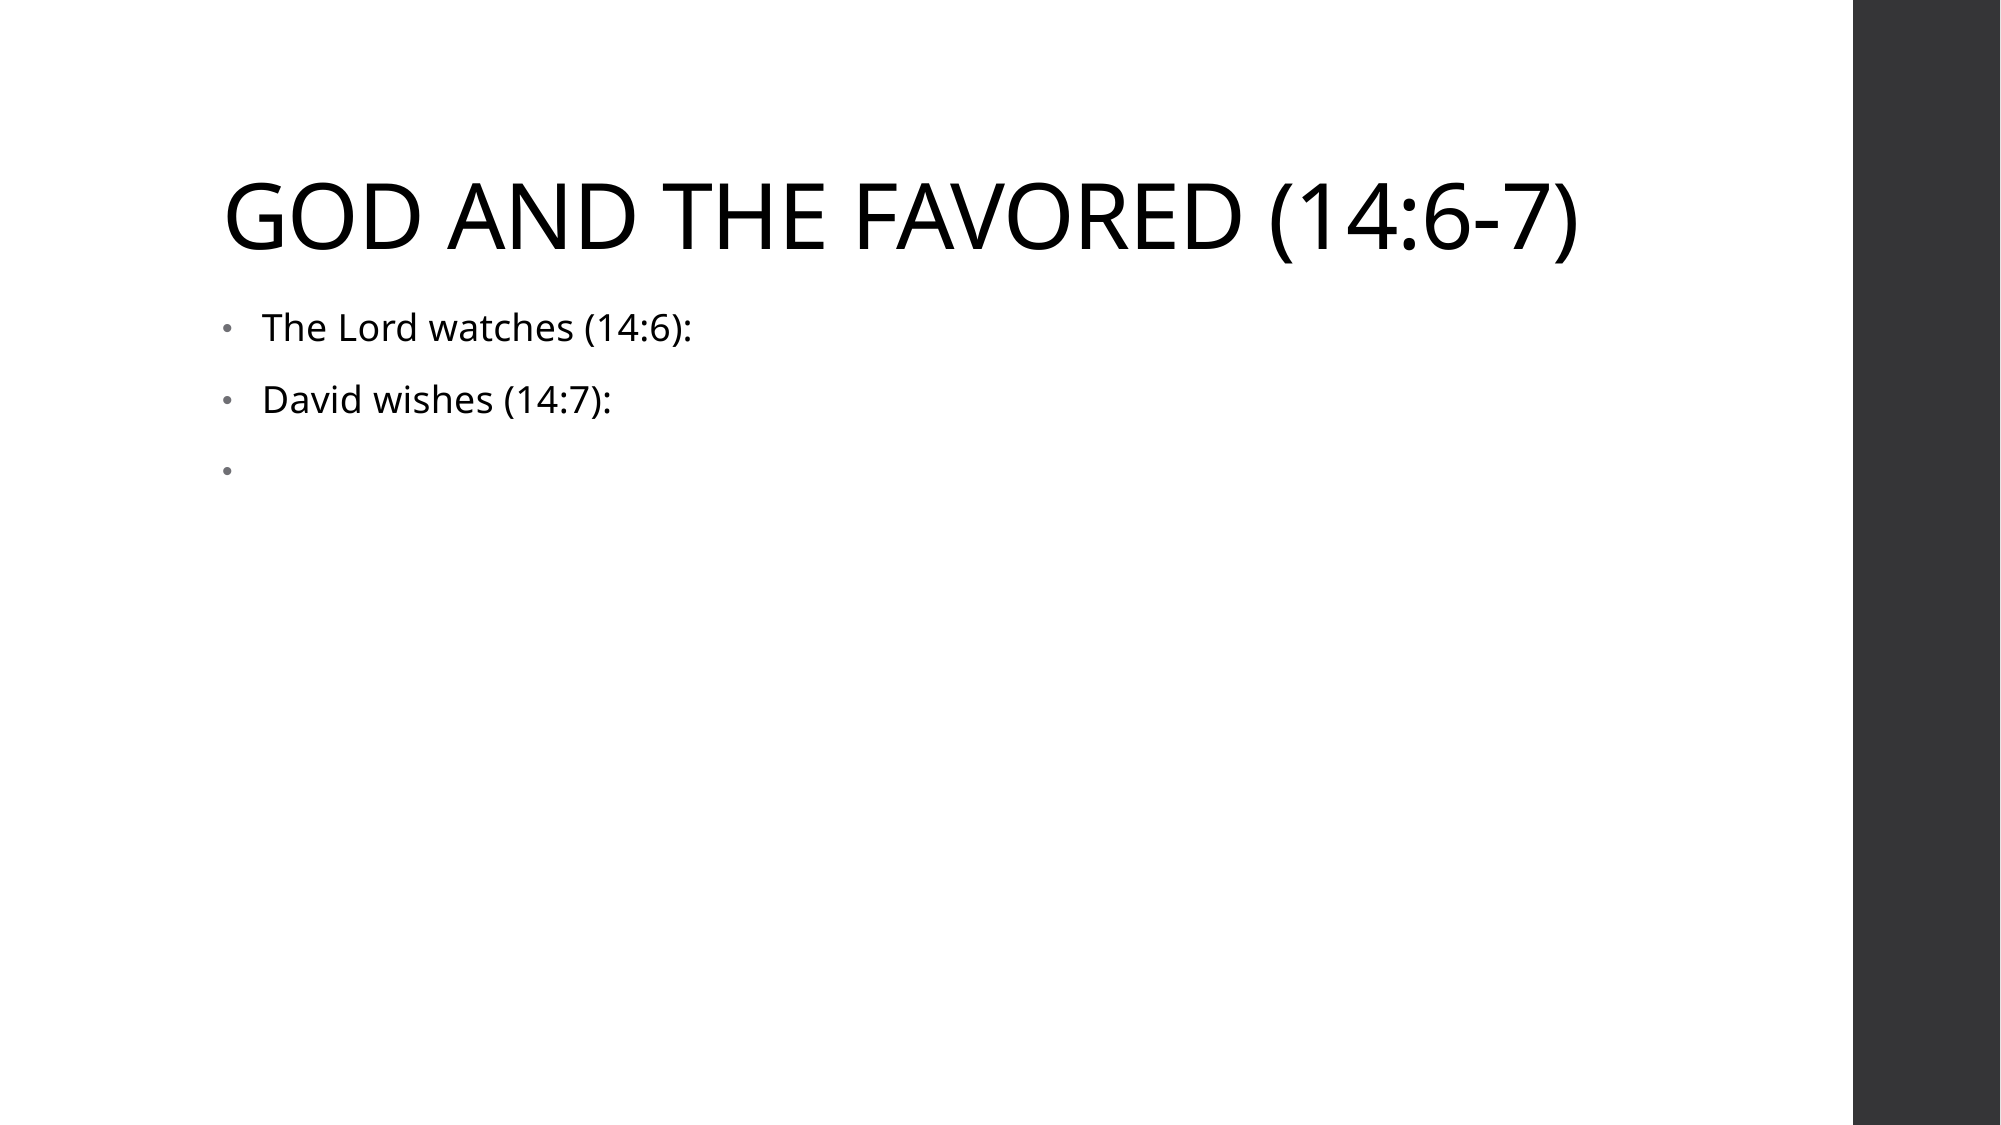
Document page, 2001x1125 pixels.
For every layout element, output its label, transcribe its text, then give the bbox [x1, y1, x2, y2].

list The Lord watches (14:6): David wishes (14:7): [206, 299, 1617, 1014]
title GOD AND THE FAVORED (14:6-7) [206, 60, 1797, 278]
